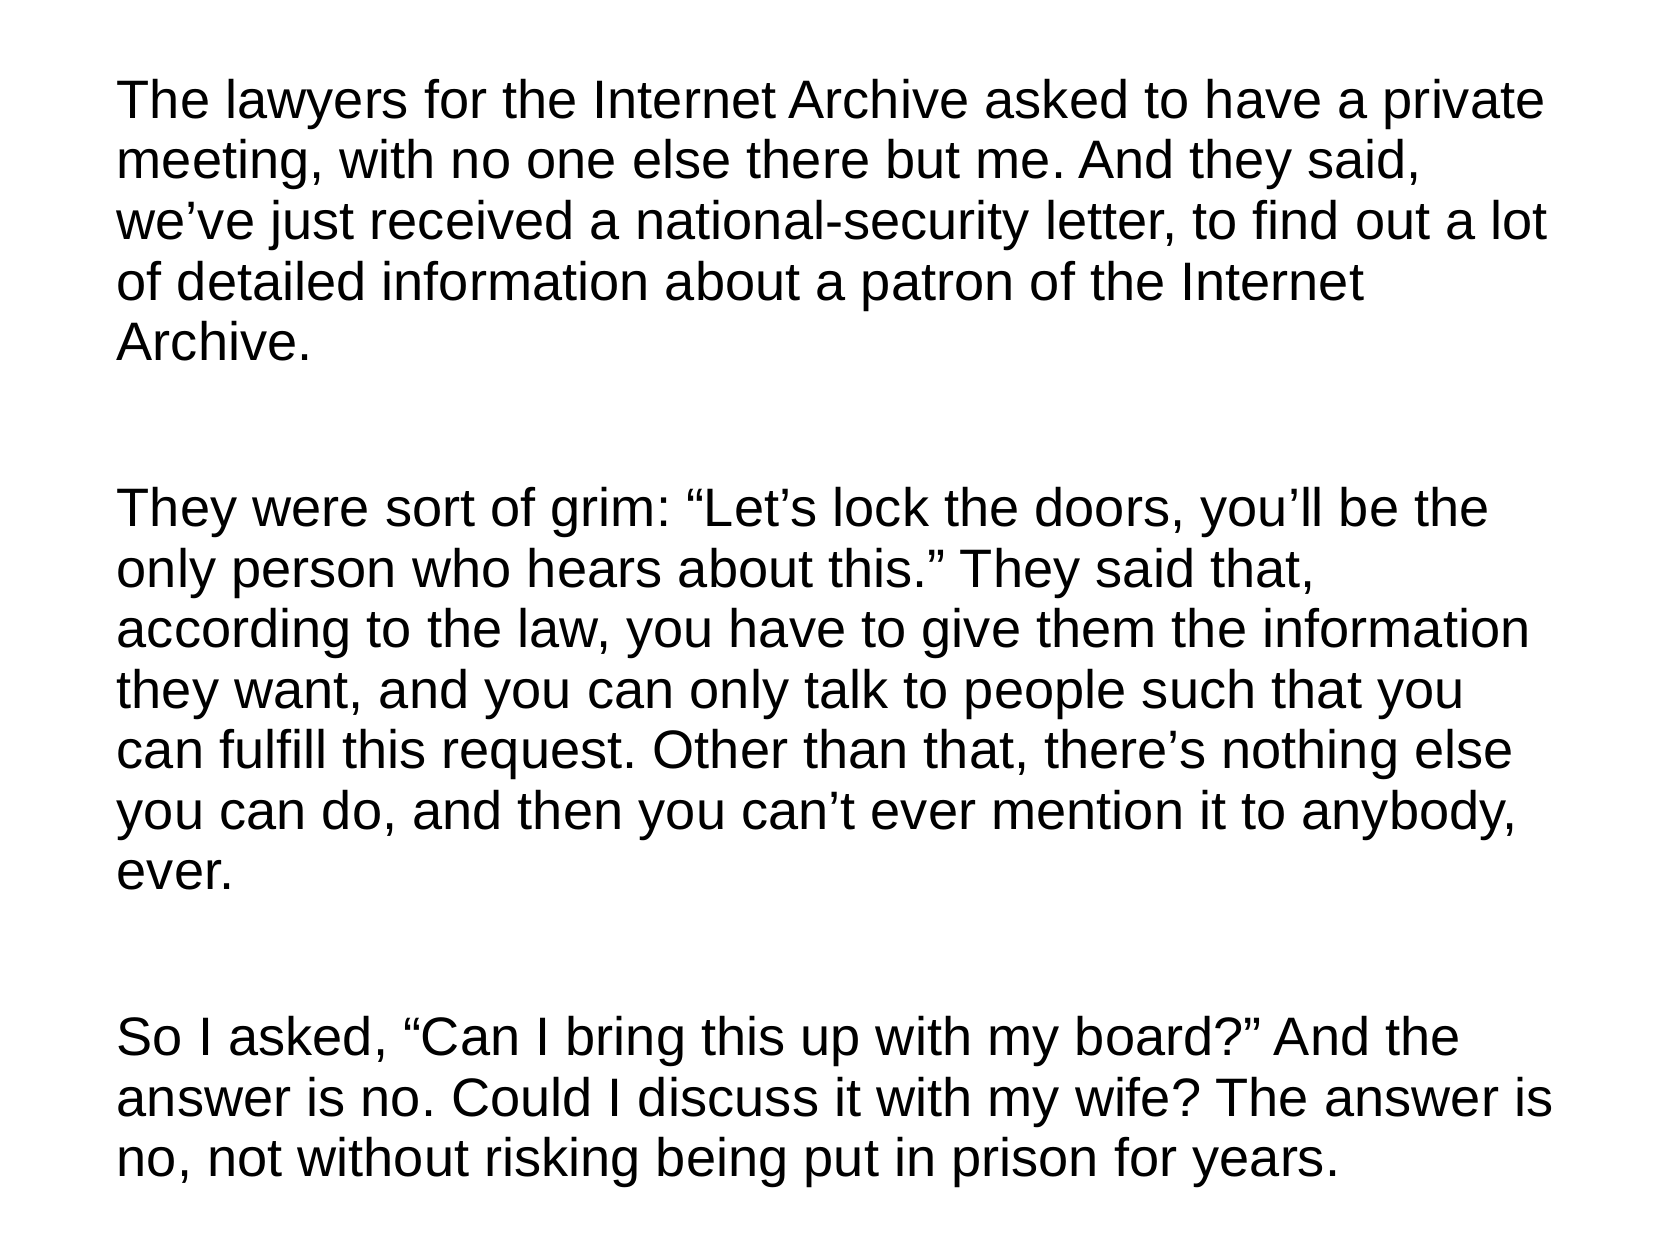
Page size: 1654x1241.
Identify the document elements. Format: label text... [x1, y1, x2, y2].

list The lawyers for the Internet Archive asked to have a private meeting, with no one else there but me. And they said, we’ve just received a national-security letter, to find out a lot of detailed information about a patron of the Internet Archive. They were sort of grim: “Let’s lock the doors, you’ll be the only person who hears about this.” They said that, according to the law, you have to give them the information they want, and you can only talk to people such that you can fulfill this request. Other than that, there’s nothing else you can do, and then you can’t ever mention it to anybody, ever. So I asked, “Can I bring this up with my board?” And the answer is no. Could I discuss it with my wife? The answer is no, not without risking being put in prison for years. [45, 69, 1560, 1203]
